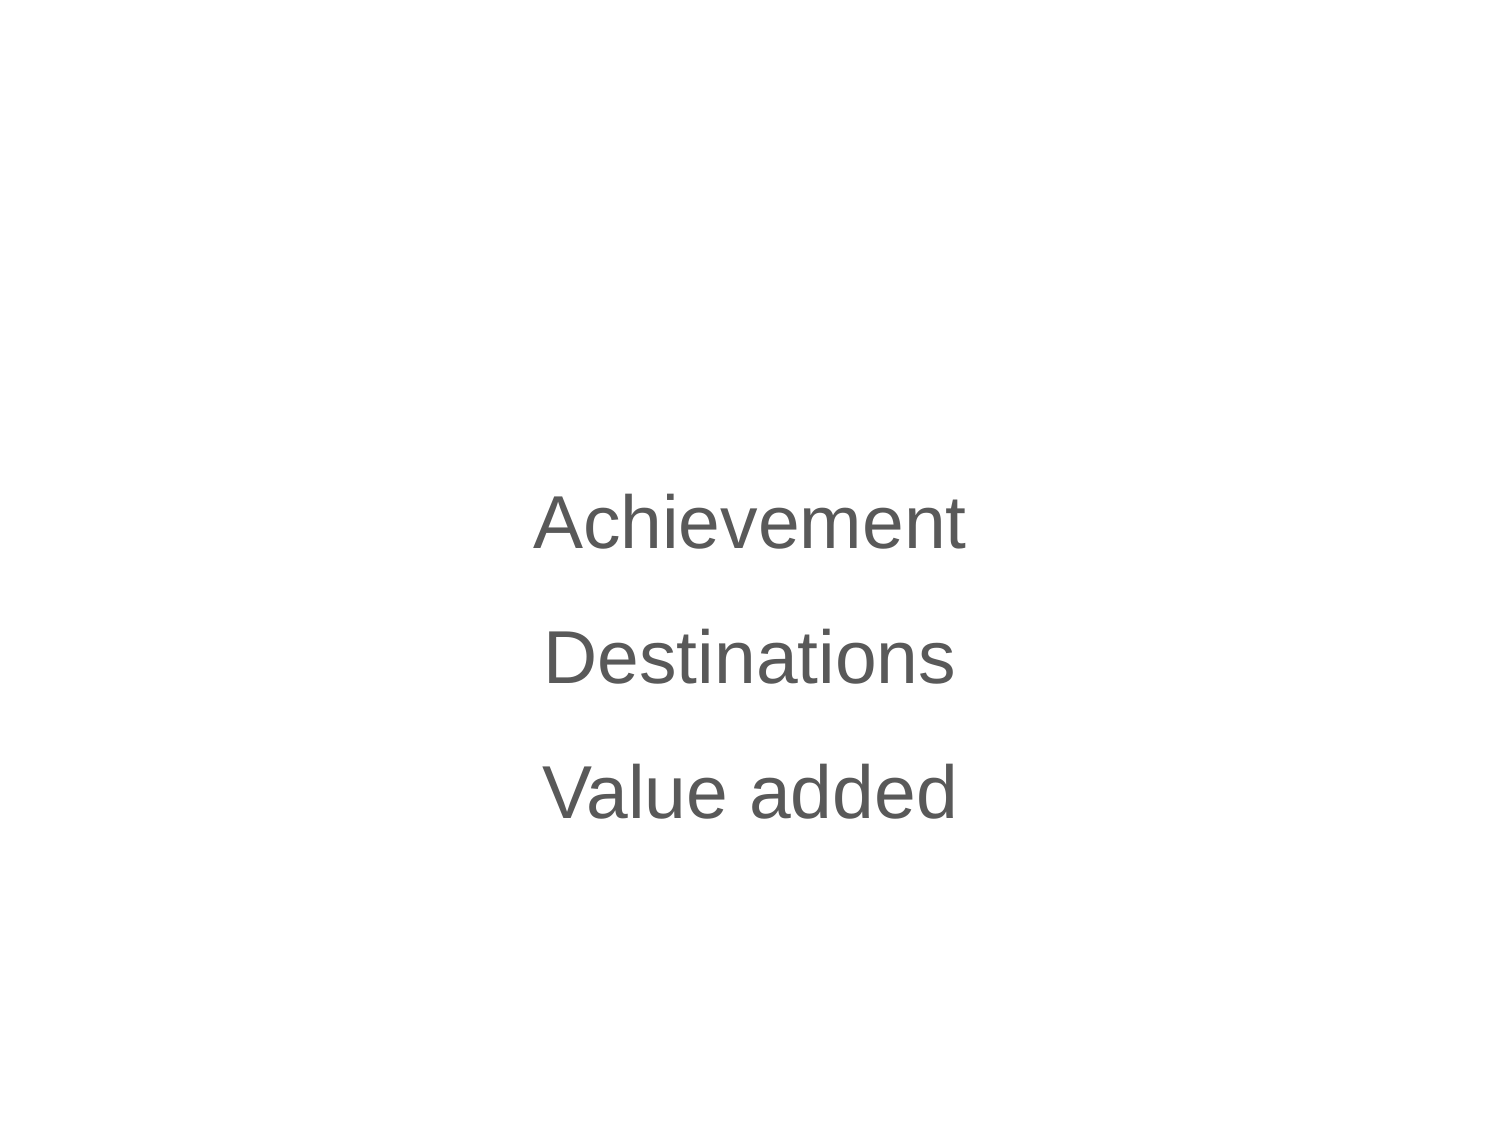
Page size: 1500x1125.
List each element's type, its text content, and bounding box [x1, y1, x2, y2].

title Achievement Destinations Value added [75, 420, 1426, 609]
